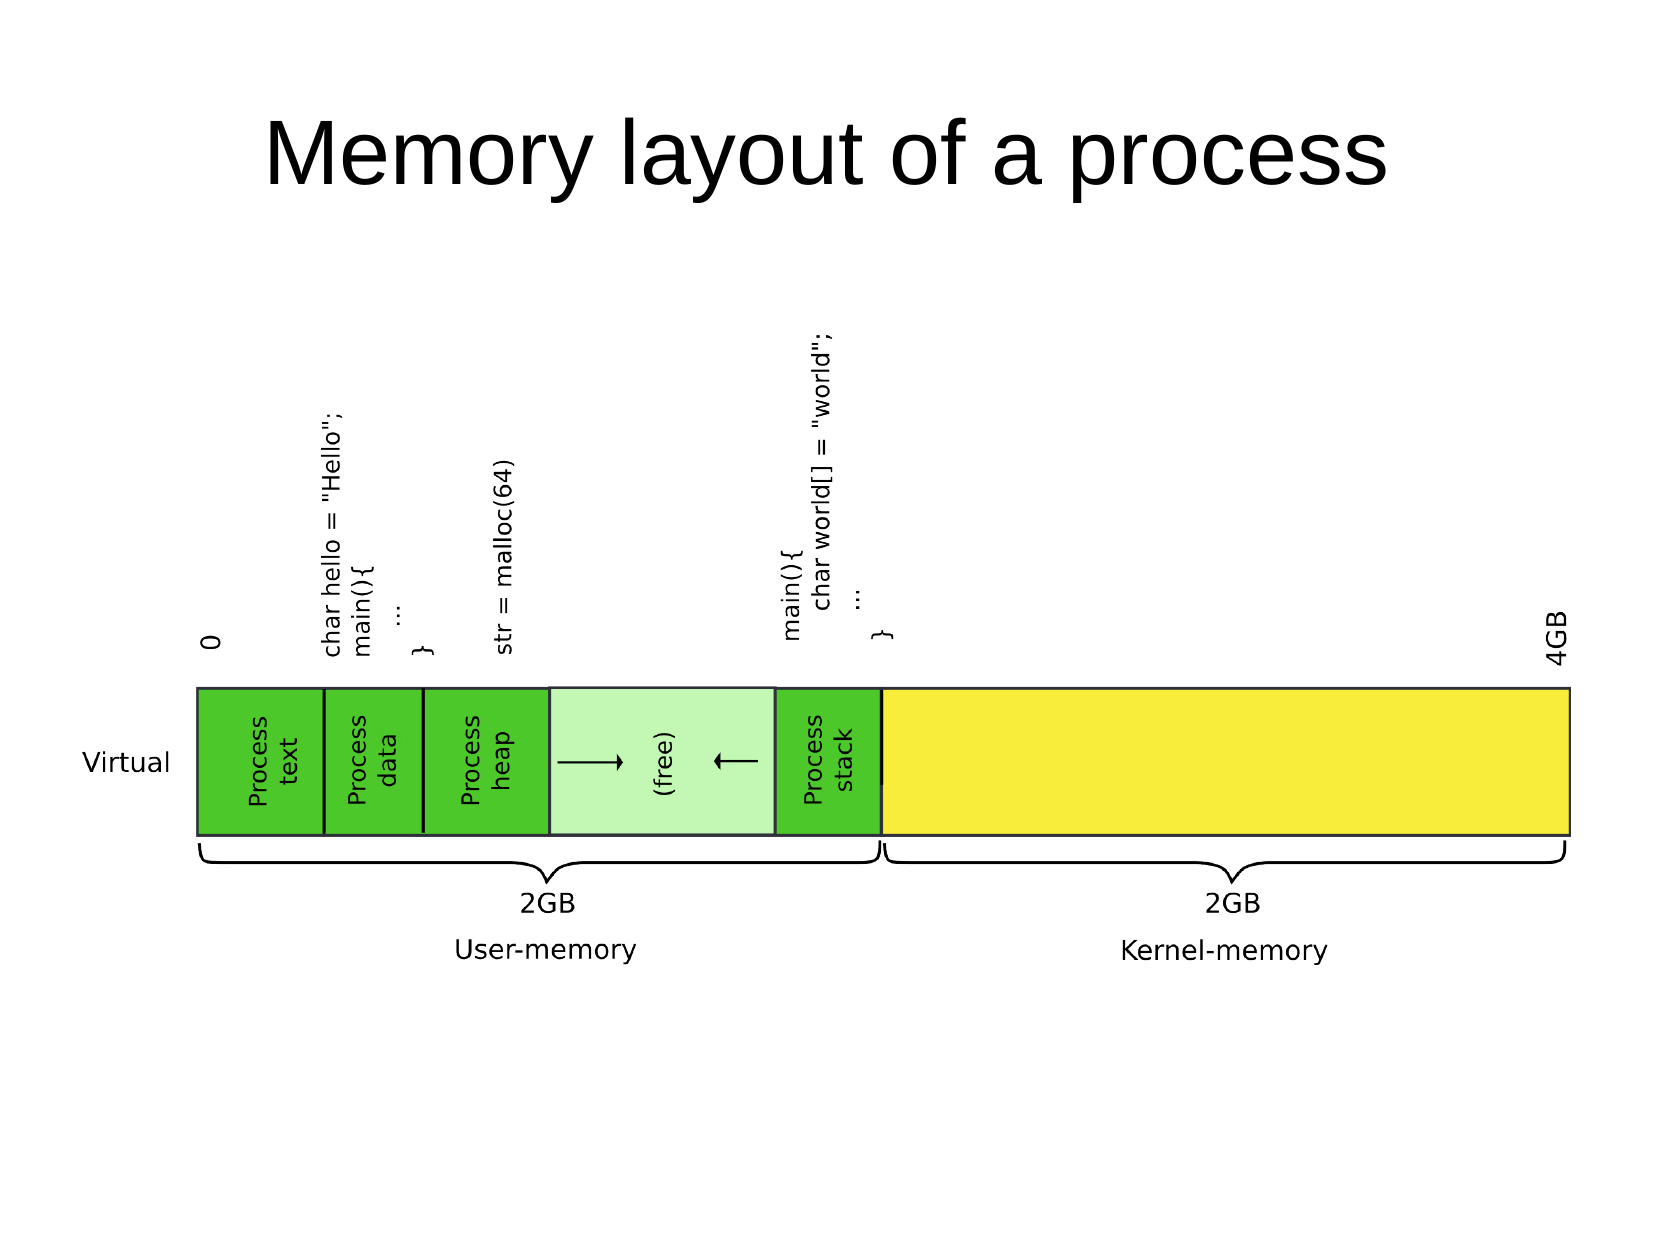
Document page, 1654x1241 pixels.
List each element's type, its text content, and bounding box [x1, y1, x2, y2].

title Memory layout of a process [82, 49, 1571, 257]
picture [82, 335, 1571, 965]
